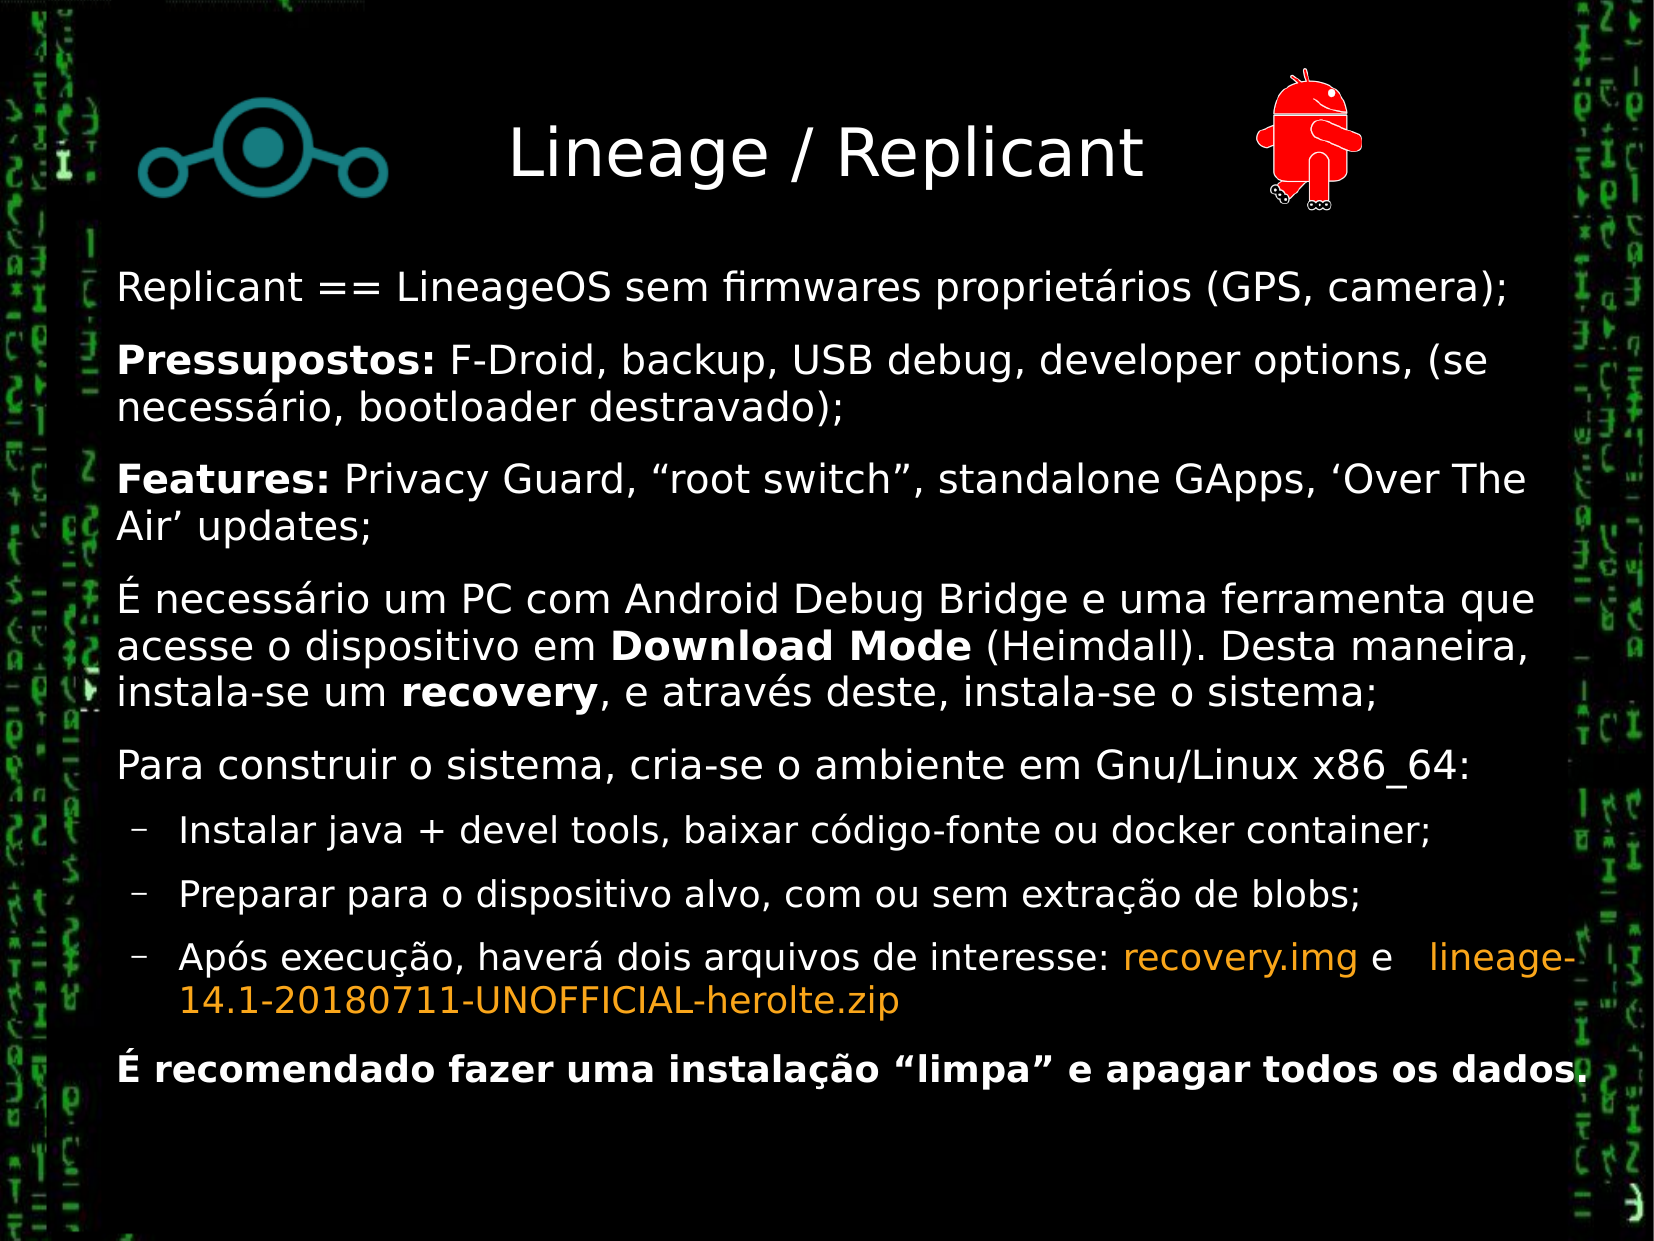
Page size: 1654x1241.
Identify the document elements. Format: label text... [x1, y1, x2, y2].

list Replicant == LineageOS sem firmwares proprietários (GPS, camera); Pressupostos: F-Droid, backup, USB debug, developer options, (se necessário, bootloader destravado); Features: Privacy Guard, “root switch”, standalone GApps, ‘Over The Air’ updates; É necessário um PC com Android Debug Bridge e uma ferramenta que acesse o dispositivo em Download Mode (Heimdall). Desta maneira, instala-se um recovery, e através deste, instala-se o sistema; Para construir o sistema, cria-se o ambiente em Gnu/Linux x86_64: Instalar java + devel tools, baixar código-fonte ou docker container; Preparar para o dispositivo alvo, com ou sem extração de blobs; Após execução, haverá dois arquivos de interesse: recovery.img e lineage-14.1-20180711-UNOFFICIAL-herolte.zip É recomendado fazer uma instalação “limpa” e apagar todos os dados. [53, 264, 1594, 1130]
picture [0, 0, 1654, 1241]
title Lineage / Replicant [82, 49, 1571, 257]
